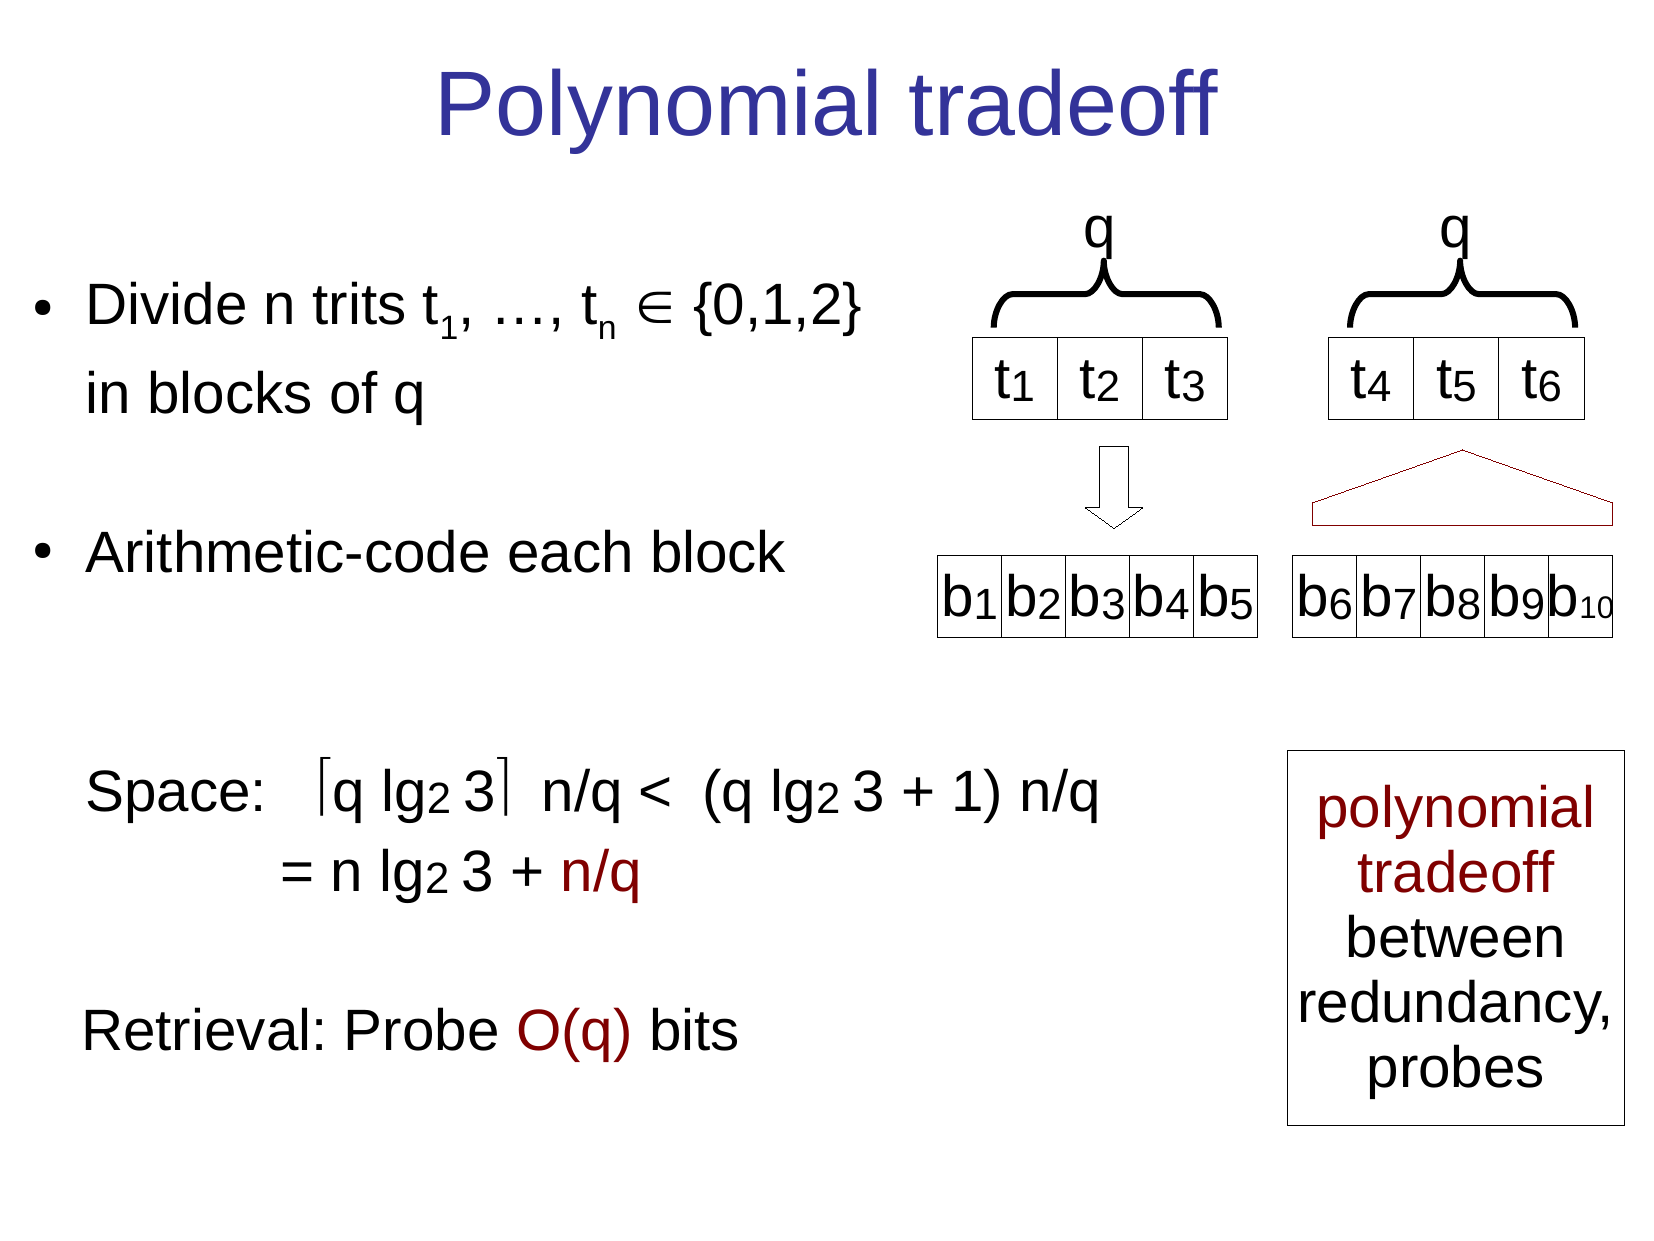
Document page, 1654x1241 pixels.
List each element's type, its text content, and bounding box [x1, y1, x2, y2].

text_box b3 [1065, 555, 1129, 638]
text_box q [1068, 187, 1131, 268]
text_box b4 [1129, 555, 1193, 638]
text_box b2 [1001, 555, 1065, 638]
list Divide n trits t1, …, tn  {0,1,2} in blocks of q Arithmetic-code each block Space: q lg2 3 n/q < (q lg2 3 + 1) n/q = n lg2 3 + n/q Retrieval: Probe O(q) bits [0, 184, 1654, 1238]
text_box b7 [1356, 555, 1420, 638]
text_box t6 [1498, 337, 1585, 420]
text_box b6 [1292, 555, 1356, 638]
text_box t2 [1057, 337, 1142, 420]
text_box t5 [1413, 337, 1498, 420]
text_box q [1425, 187, 1488, 268]
text_box b8 [1420, 555, 1484, 638]
text_box b10 [1548, 555, 1613, 638]
text_box t3 [1142, 337, 1228, 420]
text_box b5 [1193, 555, 1258, 638]
text_box t4 [1328, 337, 1413, 420]
text_box b9 [1484, 555, 1548, 638]
text_box b1 [937, 555, 1001, 638]
title Polynomial tradeoff [124, 0, 1530, 207]
text_box polynomial tradeoff between redundancy, probes [1287, 750, 1625, 1126]
text_box t1 [972, 337, 1057, 420]
